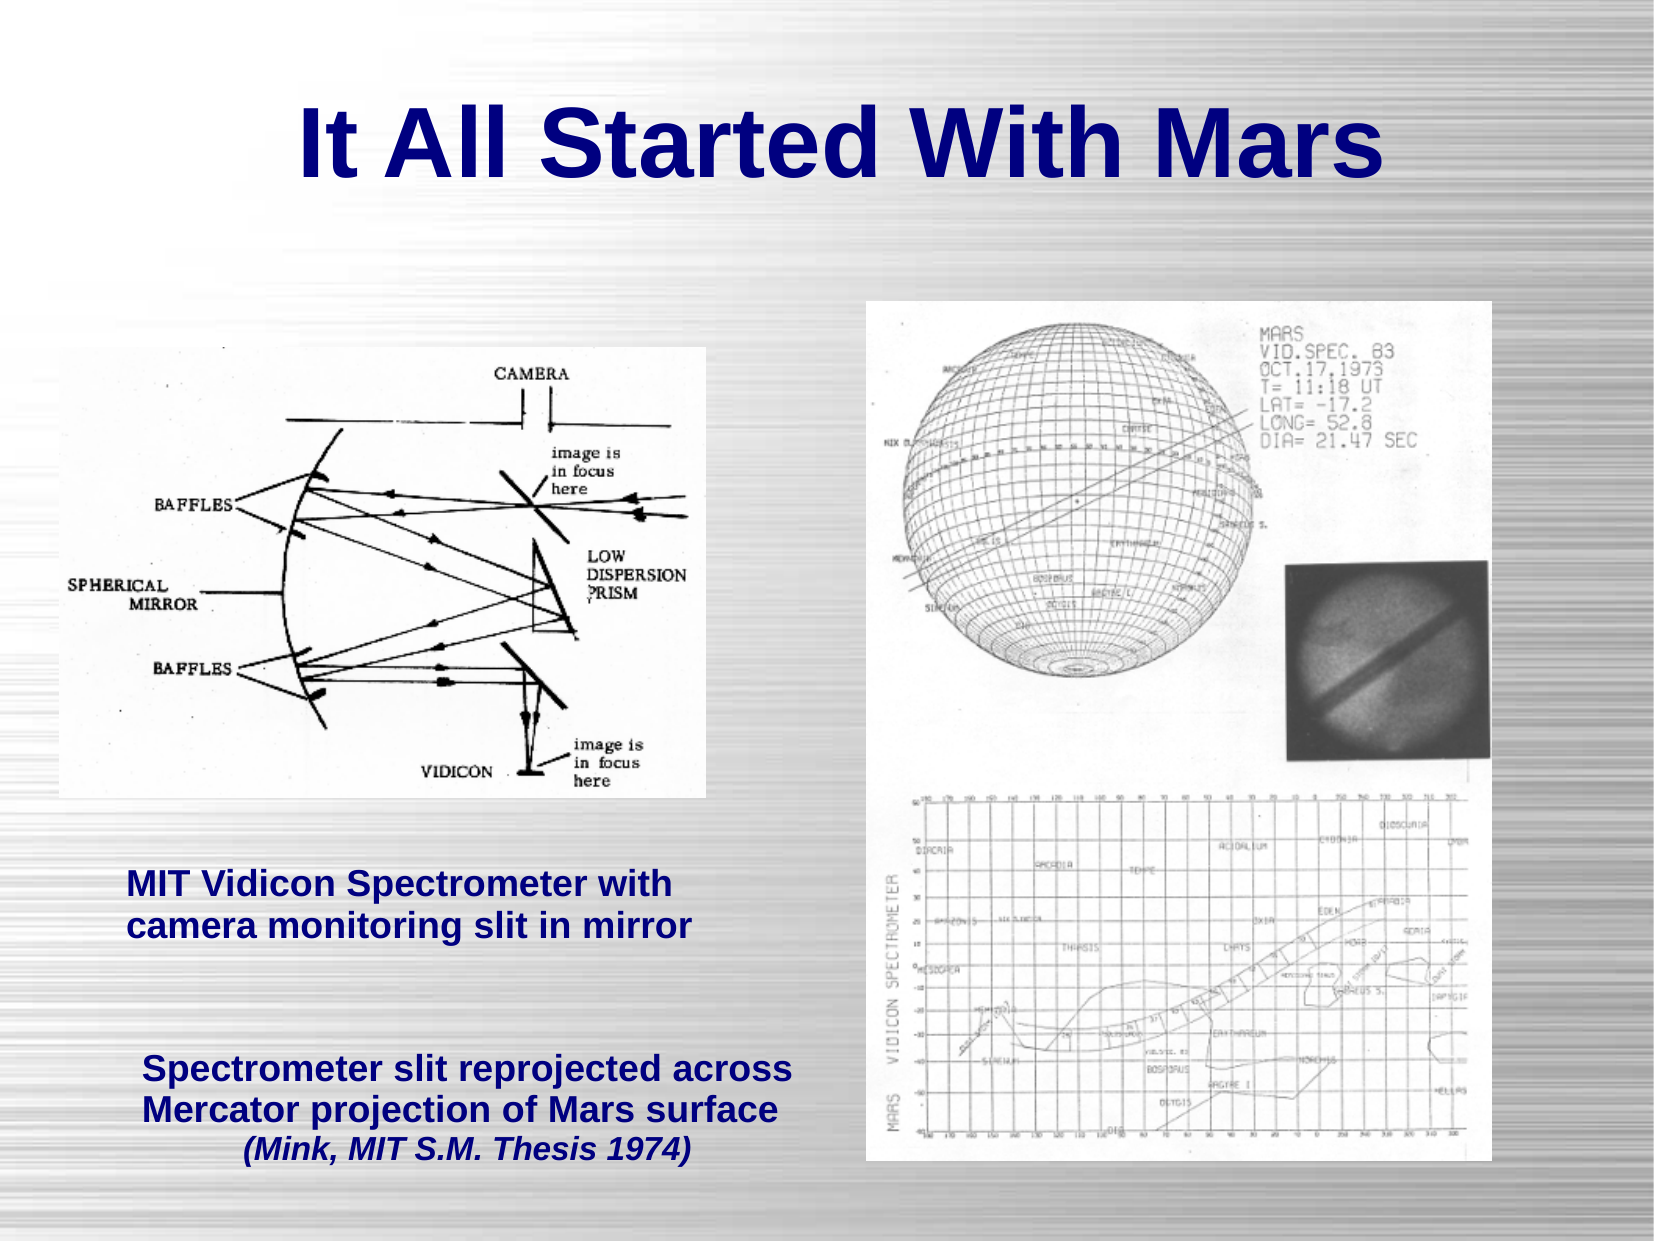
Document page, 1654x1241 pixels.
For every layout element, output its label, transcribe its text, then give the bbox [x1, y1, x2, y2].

text_box Spectrometer slit reprojected across Mercator projection of Mars surface (Mink, MIT S.M. Thesis 1974) [127, 1039, 810, 1179]
text_box It All Started With Mars [45, 79, 1640, 207]
picture [0, 0, 1654, 1241]
text_box MIT Vidicon Spectrometer with camera monitoring slit in mirror [111, 854, 708, 956]
